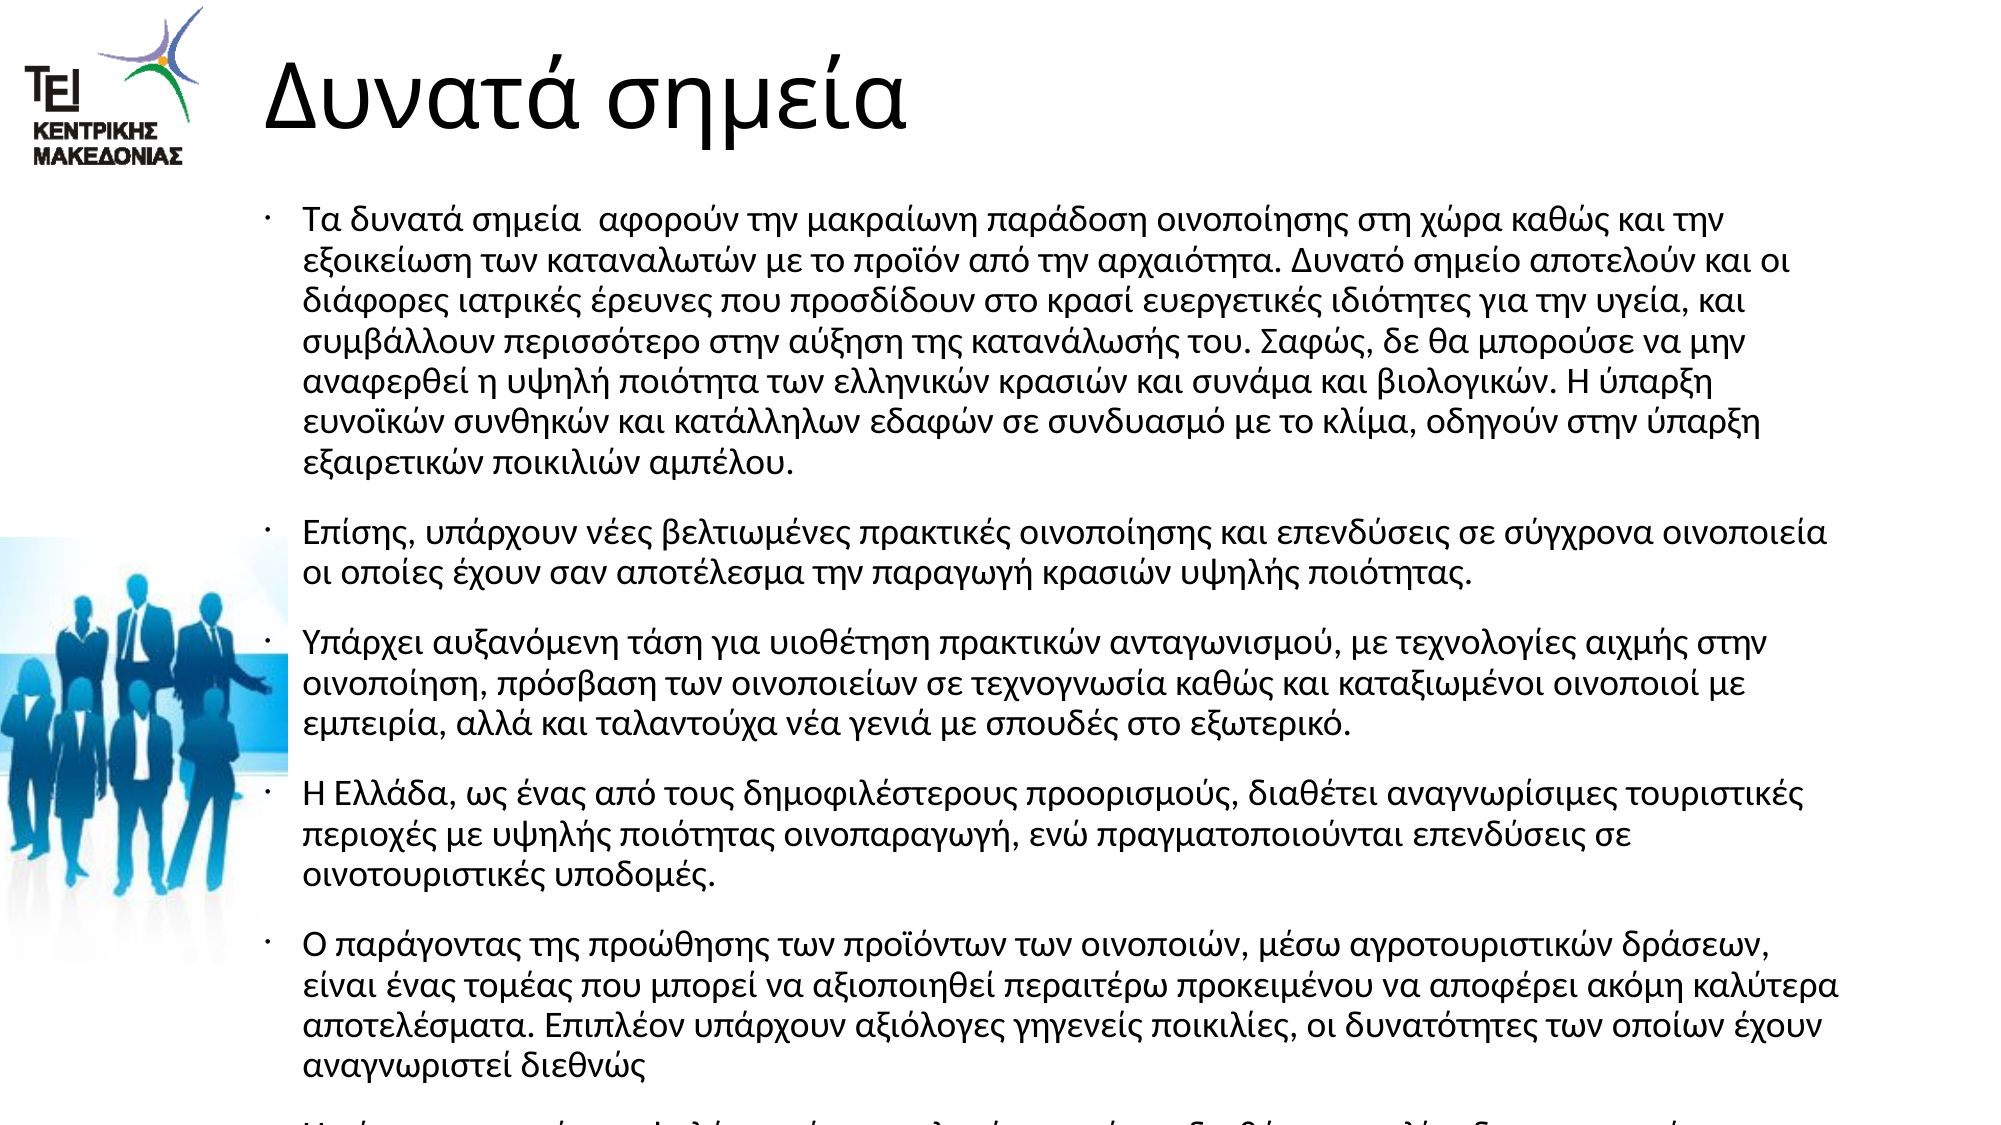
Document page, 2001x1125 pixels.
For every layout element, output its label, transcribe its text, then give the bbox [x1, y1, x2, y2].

list Τα δυνατά σημεία αφορούν την μακραίωνη παράδοση οινοποίησης στη χώρα καθώς και την εξοικείωση των καταναλωτών με το προϊόν από την αρχαιότητα. Δυνατό σημείο αποτελούν και οι διάφορες ιατρικές έρευνες που προσδίδουν στο κρασί ευεργετικές ιδιότητες για την υγεία, και συμβάλλουν περισσότερο στην αύξηση της κατανάλωσής του. Σαφώς, δε θα μπορούσε να μην αναφερθεί η υψηλή ποιότητα των ελληνικών κρασιών και συνάμα και βιολογικών. Η ύπαρξη ευνοϊκών συνθηκών και κατάλληλων εδαφών σε συνδυασμό με το κλίμα, οδηγούν στην ύπαρξη εξαιρετικών ποικιλιών αμπέλου. Επίσης, υπάρχουν νέες βελτιωμένες πρακτικές οινοποίησης και επενδύσεις σε σύγχρονα οινοποιεία οι οποίες έχουν σαν αποτέλεσμα την παραγωγή κρασιών υψηλής ποιότητας. Υπάρχει αυξανόμενη τάση για υιοθέτηση πρακτικών ανταγωνισμού, με τεχνολογίες αιχμής στην οινοποίηση, πρόσβαση των οινοποιείων σε τεχνογνωσία καθώς και καταξιωμένοι οινοποιοί με εμπειρία, αλλά και ταλαντούχα νέα γενιά με σπουδές στο εξωτερικό. Η Ελλάδα, ως ένας από τους δημοφιλέστερους προορισμούς, διαθέτει αναγνωρίσιμες τουριστικές περιοχές με υψηλής ποιότητας οινοπαραγωγή, ενώ πραγματοποιούνται επενδύσεις σε οινοτουριστικές υποδομές. Ο παράγοντας της προώθησης των προϊόντων των οινοποιών, μέσω αγροτουριστικών δράσεων, είναι ένας τομέας που μπορεί να αξιοποιηθεί περαιτέρω προκειμένου να αποφέρει ακόμη καλύτερα αποτελέσματα. Επιπλέον υπάρχουν αξιόλογες γηγενείς ποικιλίες, οι δυνατότητες των οποίων έχουν αναγνωριστεί διεθνώς Η χώρα μας παράγει υψηλής ποιότητας γλυκά κρασιά και διαθέτει ποικιλίες διαφορετικού χαρακτήρα για όλα τα γούστα. Αξίζει να σημειωθεί ότι η προσπάθεια των οινοποιών της Κρήτης να παράγουν και να διοχετεύσουν στην αγορά ξεχωριστές ποικιλίες κρασιού χρησιμοποιώντας τοπικό σπόρο, ποικιλίες και το κλίμα της Κρήτης έχει ως αποτέλεσμα την επιτυχή άνοδο, την βράβευση σε διεθνής και ευρωπαϊκούς διαγωνισμούς καθώς επίσης και την αναγνωσιμότητα. [249, 191, 1863, 994]
title Δυνατά σημεία [249, 41, 1863, 191]
picture [0, 537, 249, 963]
picture [0, 0, 135, 169]
